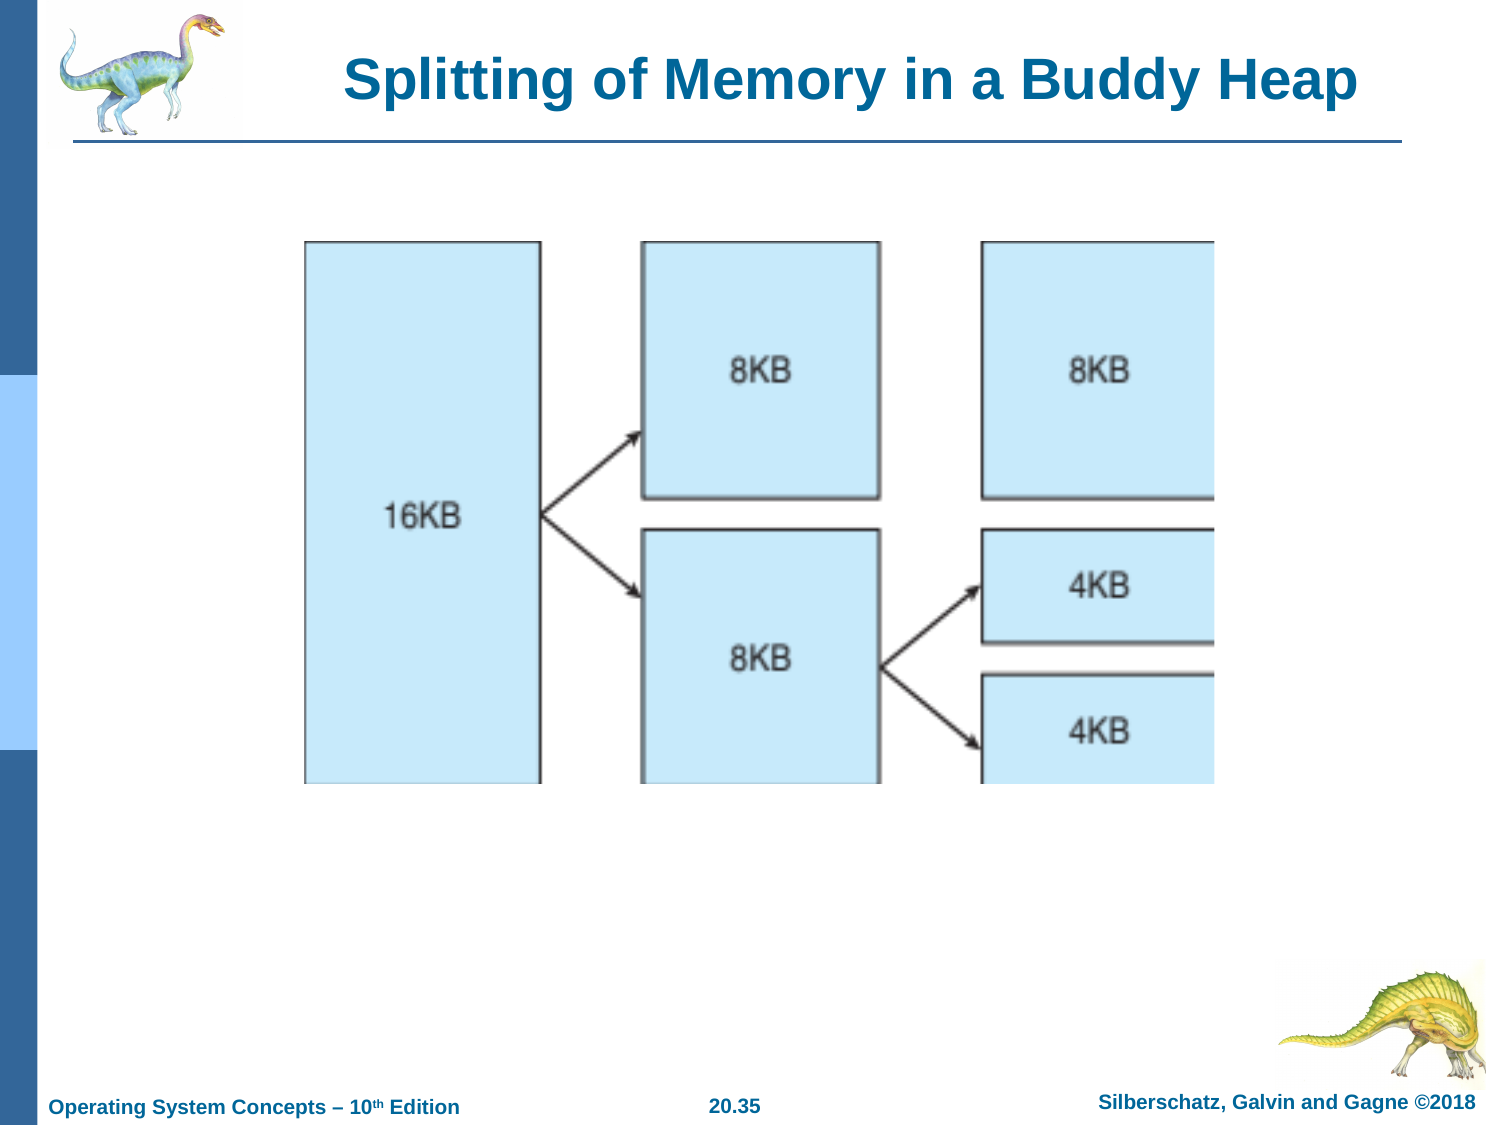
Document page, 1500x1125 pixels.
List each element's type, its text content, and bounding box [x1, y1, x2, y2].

picture [1415, 1094, 1423, 1099]
title Splitting of Memory in a Buddy Heap [214, 24, 1490, 119]
picture [46, 0, 243, 149]
picture [304, 241, 1215, 784]
picture [1275, 959, 1486, 1090]
